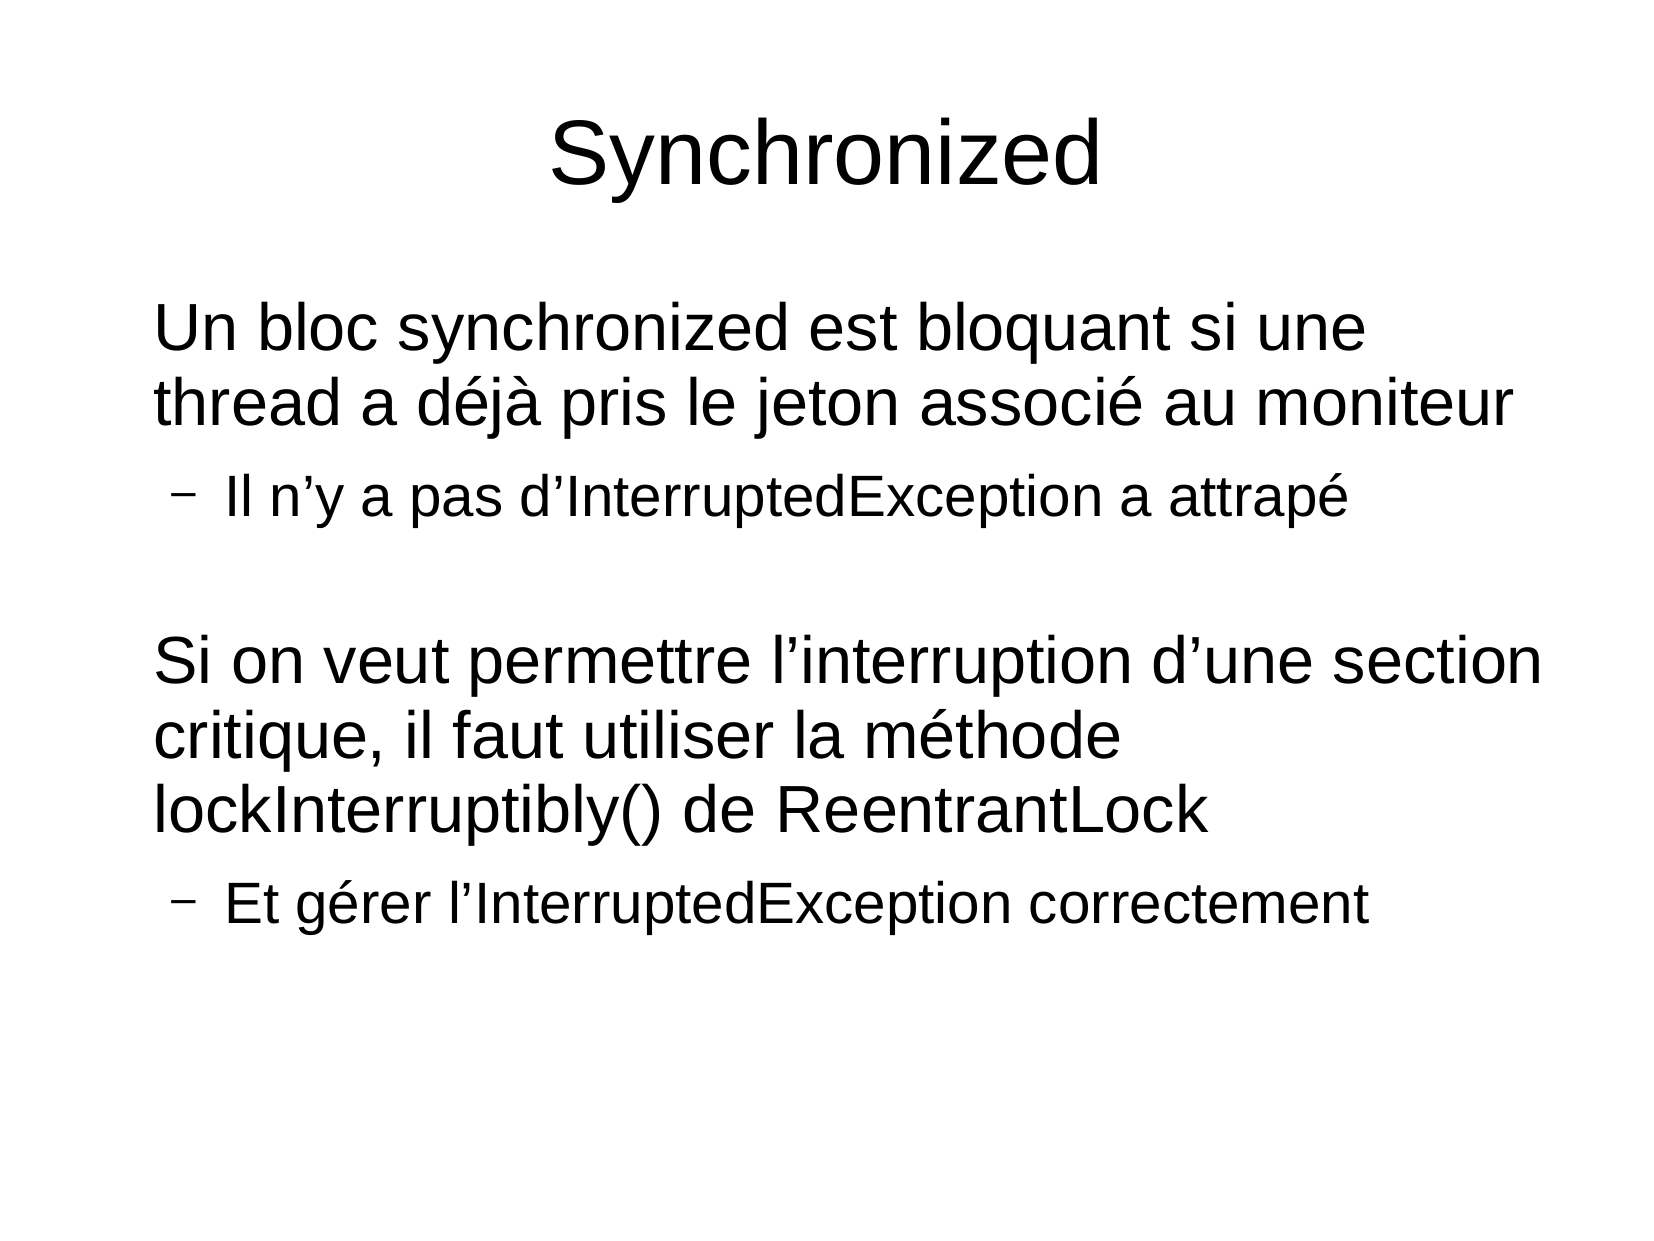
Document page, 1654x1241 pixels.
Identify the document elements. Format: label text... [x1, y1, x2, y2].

title Synchronized [82, 49, 1571, 257]
list Un bloc synchronized est bloquant si une thread a déjà pris le jeton associé au moniteur Il n’y a pas d’InterruptedException a attrapé Si on veut permettre l’interruption d’une section critique, il faut utiliser la méthode lockInterruptibly() de ReentrantLock Et gérer l’InterruptedException correctement [82, 290, 1571, 1010]
